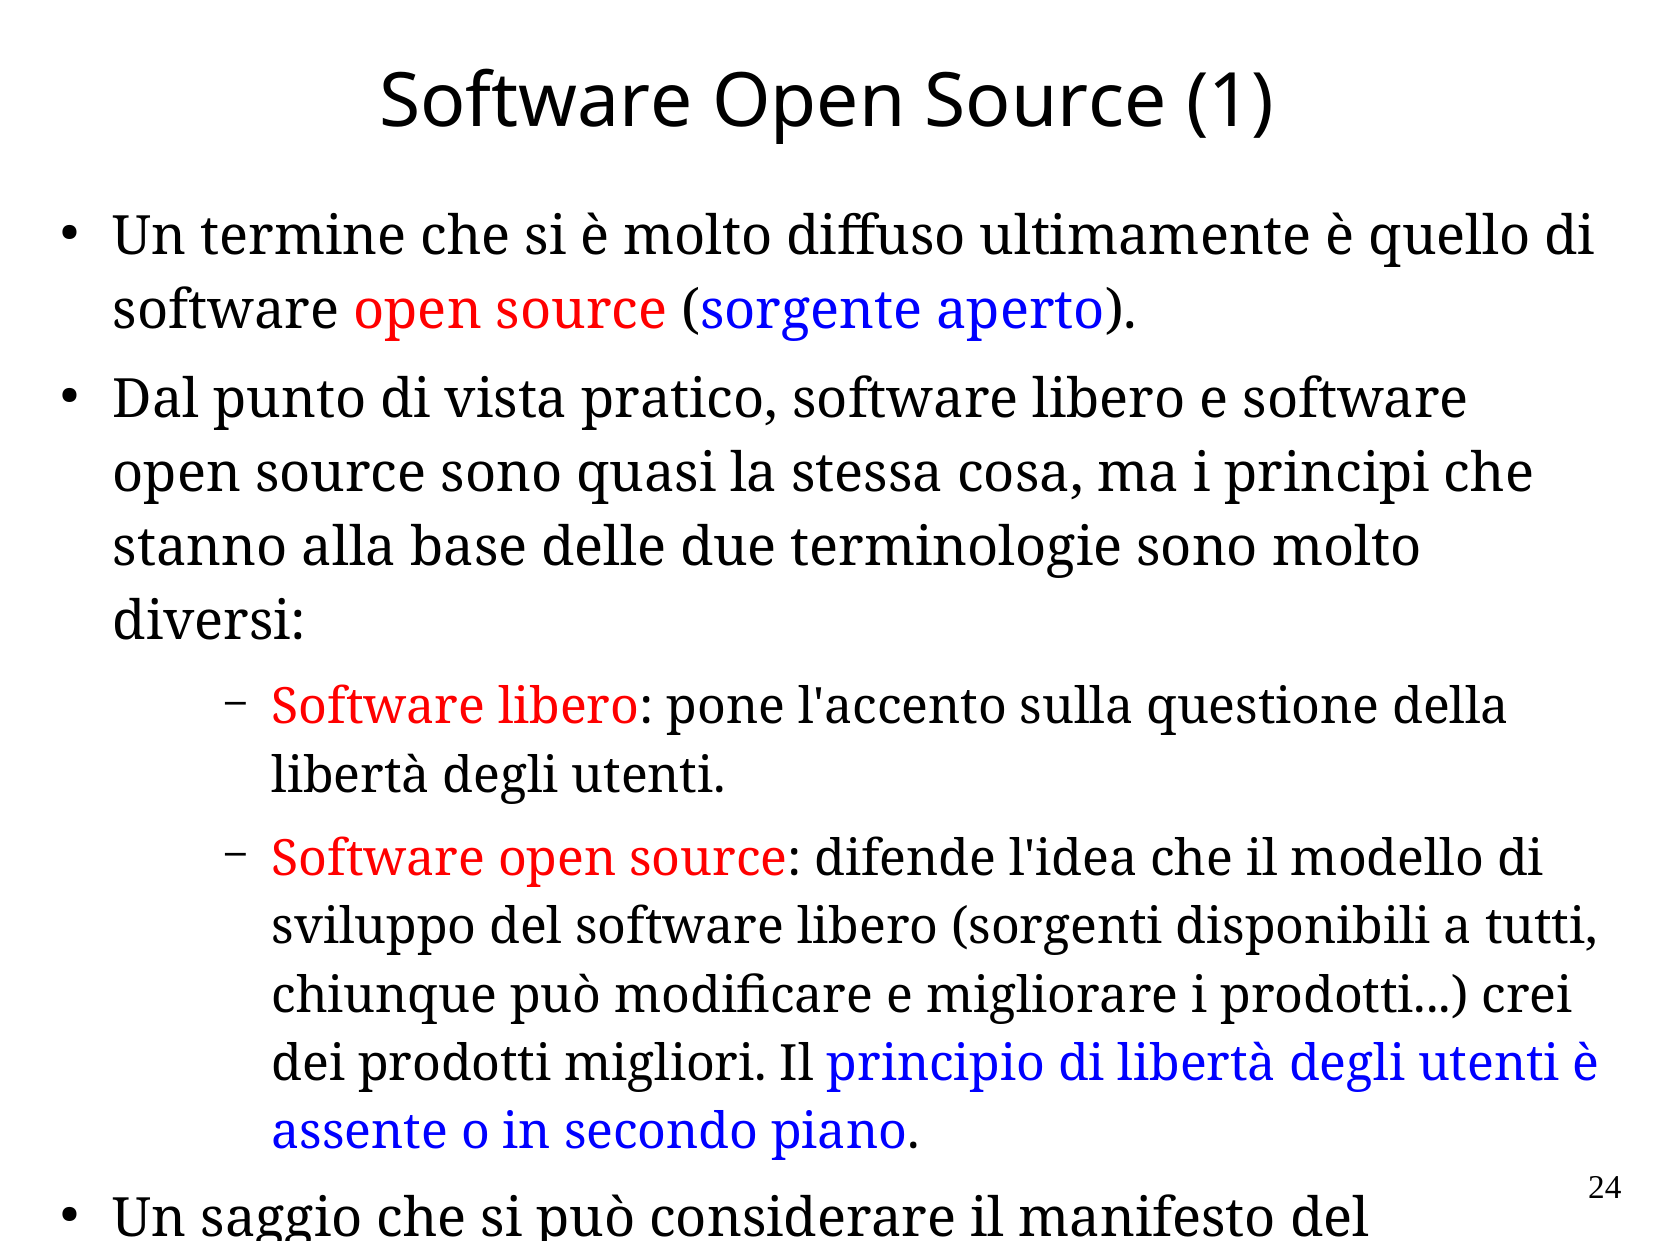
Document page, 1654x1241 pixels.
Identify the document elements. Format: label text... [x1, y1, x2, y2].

title Software Open Source (1) [37, 30, 1617, 166]
list Un termine che si è molto diffuso ultimamente è quello di software open source (sorgente aperto). Dal punto di vista pratico, software libero e software open source sono quasi la stessa cosa, ma i principi che stanno alla base delle due terminologie sono molto diversi: Software libero: pone l'accento sulla questione della libertà degli utenti. Software open source: difende l'idea che il modello di sviluppo del software libero (sorgenti disponibili a tutti, chiunque può modificare e migliorare i prodotti...) crei dei prodotti migliori. Il principio di libertà degli utenti è assente o in secondo piano. Un saggio che si può considerare il manifesto del movimento open-source è “La cattedrale e il bazaar” di Eric S. Raymond http://www.apogeonline.com/openpress/doc/cathedral.html [42, 196, 1612, 1187]
